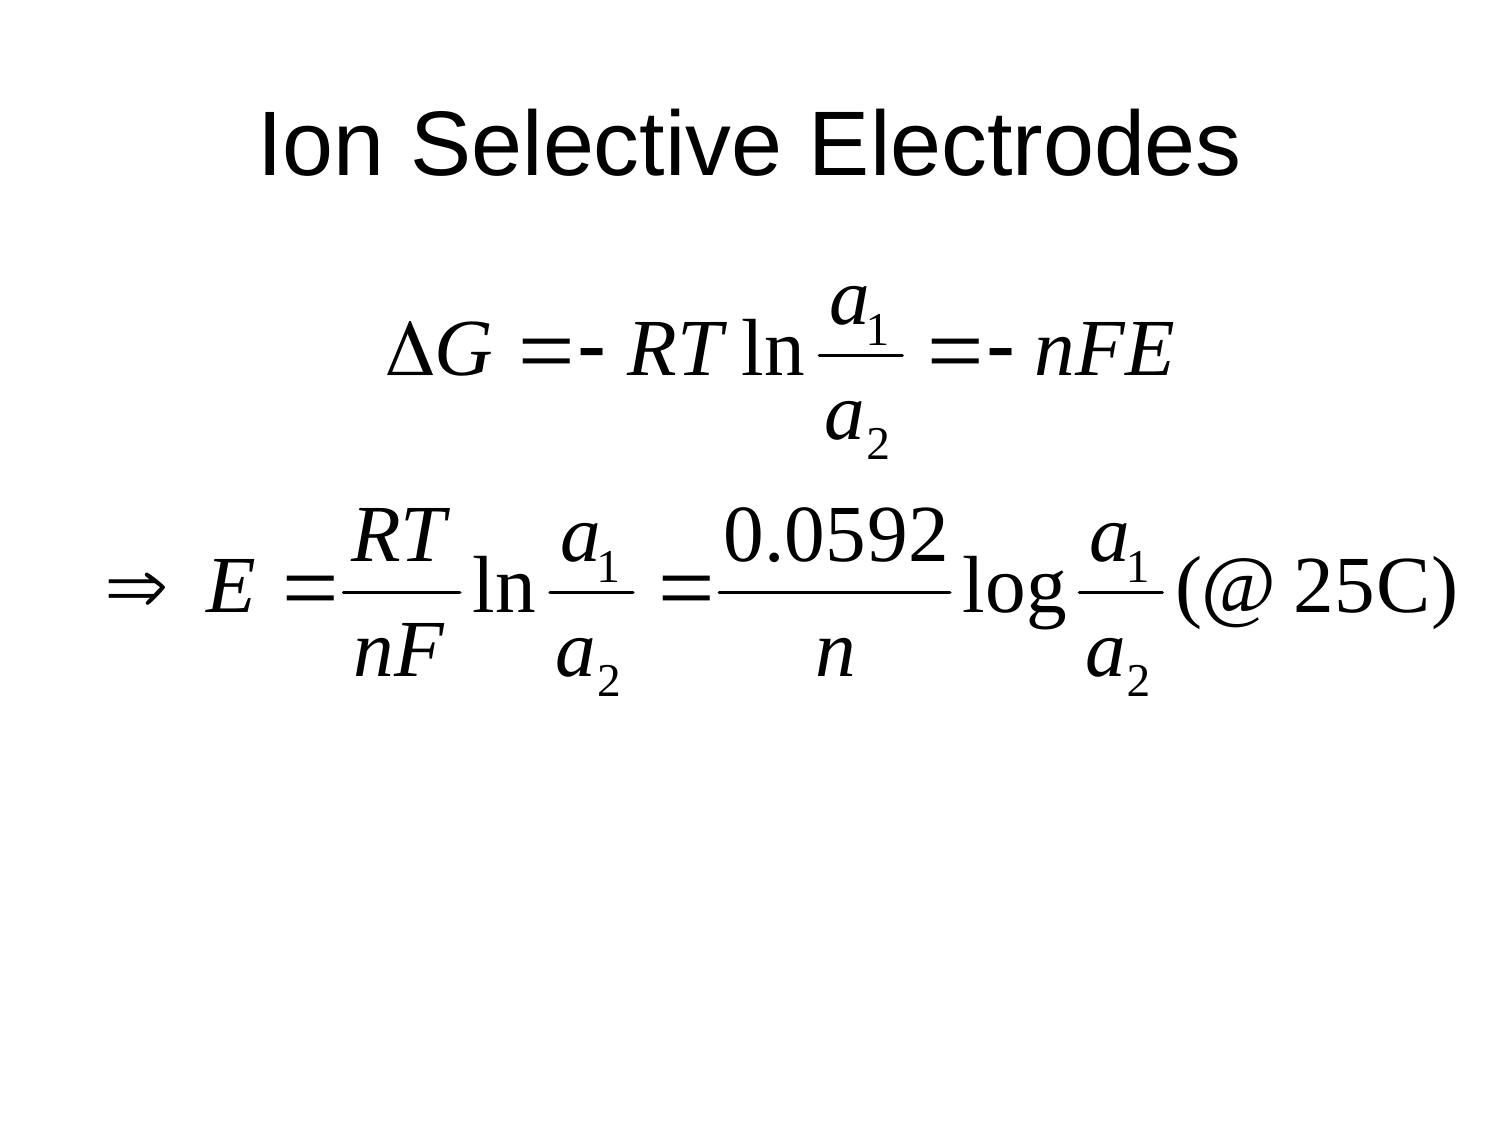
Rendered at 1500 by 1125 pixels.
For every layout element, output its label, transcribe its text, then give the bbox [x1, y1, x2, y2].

chart [95, 243, 1470, 716]
title Ion Selective Electrodes [75, 45, 1426, 233]
